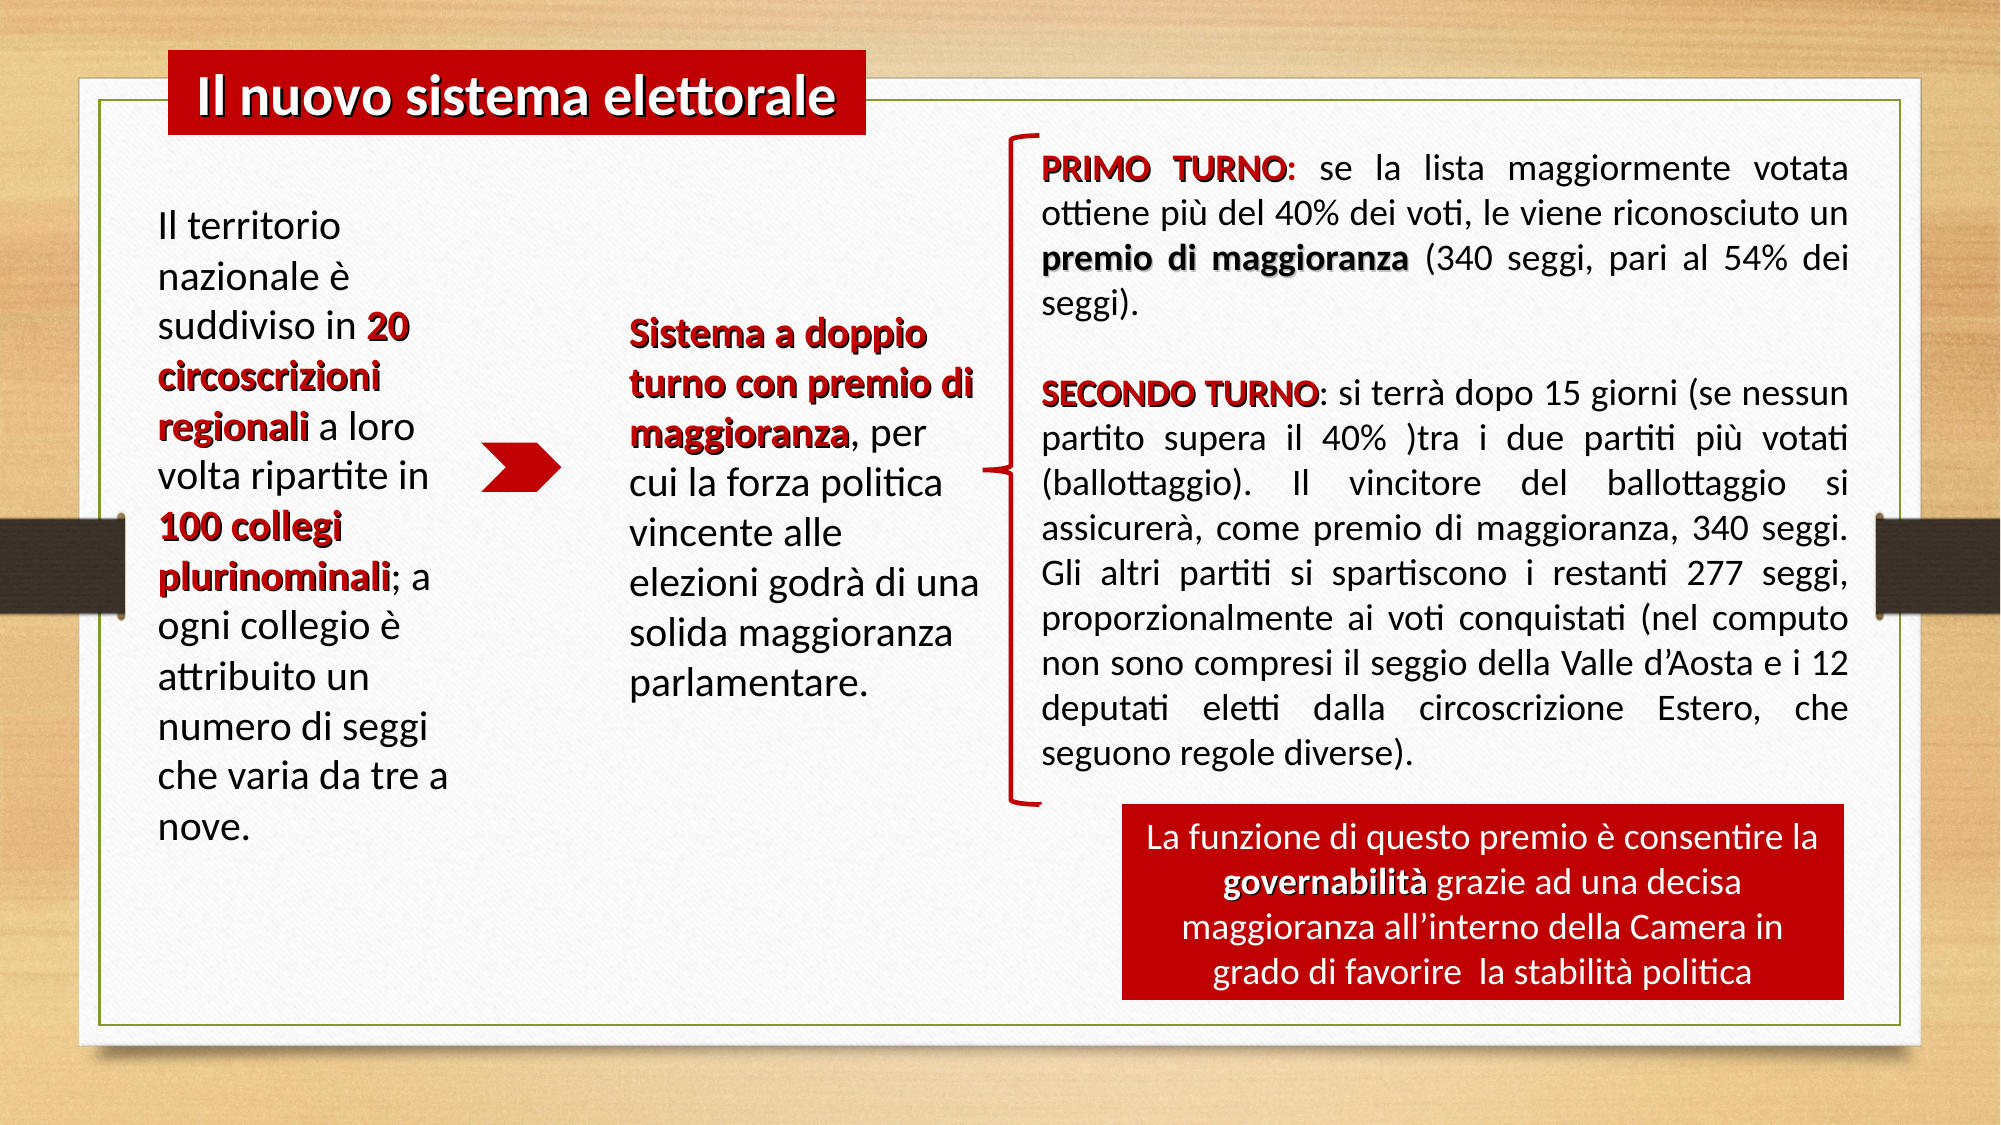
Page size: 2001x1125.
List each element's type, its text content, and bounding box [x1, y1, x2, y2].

text_box Il nuovo sistema elettorale [168, 50, 866, 135]
text_box PRIMO TURNO: se la lista maggiormente votata ottiene più del 40% dei voti, le viene riconosciuto un premio di maggioranza (340 seggi, pari al 54% dei seggi). SECONDO TURNO: si terrà dopo 15 giorni (se nessun partito supera il 40% )tra i due partiti più votati (ballottaggio). Il vincitore del ballottaggio si assicurerà, come premio di maggioranza, 340 seggi. Gli altri partiti si spartiscono i restanti 277 seggi, proporzionalmente ai voti conquistati (nel computo non sono compresi il seggio della Valle d’Aosta e i 12 deputati eletti dalla circoscrizione Estero, che seguono regole diverse). [1026, 136, 1868, 781]
text_box Il territorio nazionale è suddiviso in 20 circoscrizioni regionali a loro volta ripartite in 100 collegi plurinominali; a ogni collegio è attribuito un numero di seggi che varia da tre a nove. [143, 191, 469, 956]
text_box La funzione di questo premio è consentire la governabilità grazie ad una decisa maggioranza all’interno della Camera in grado di favorire la stabilità politica [1122, 804, 1844, 1000]
text_box [483, 443, 561, 491]
text_box Sistema a doppio turno con premio di maggioranza, per cui la forza politica vincente alle elezioni godrà di una solida maggioranza parlamentare. [614, 297, 996, 713]
